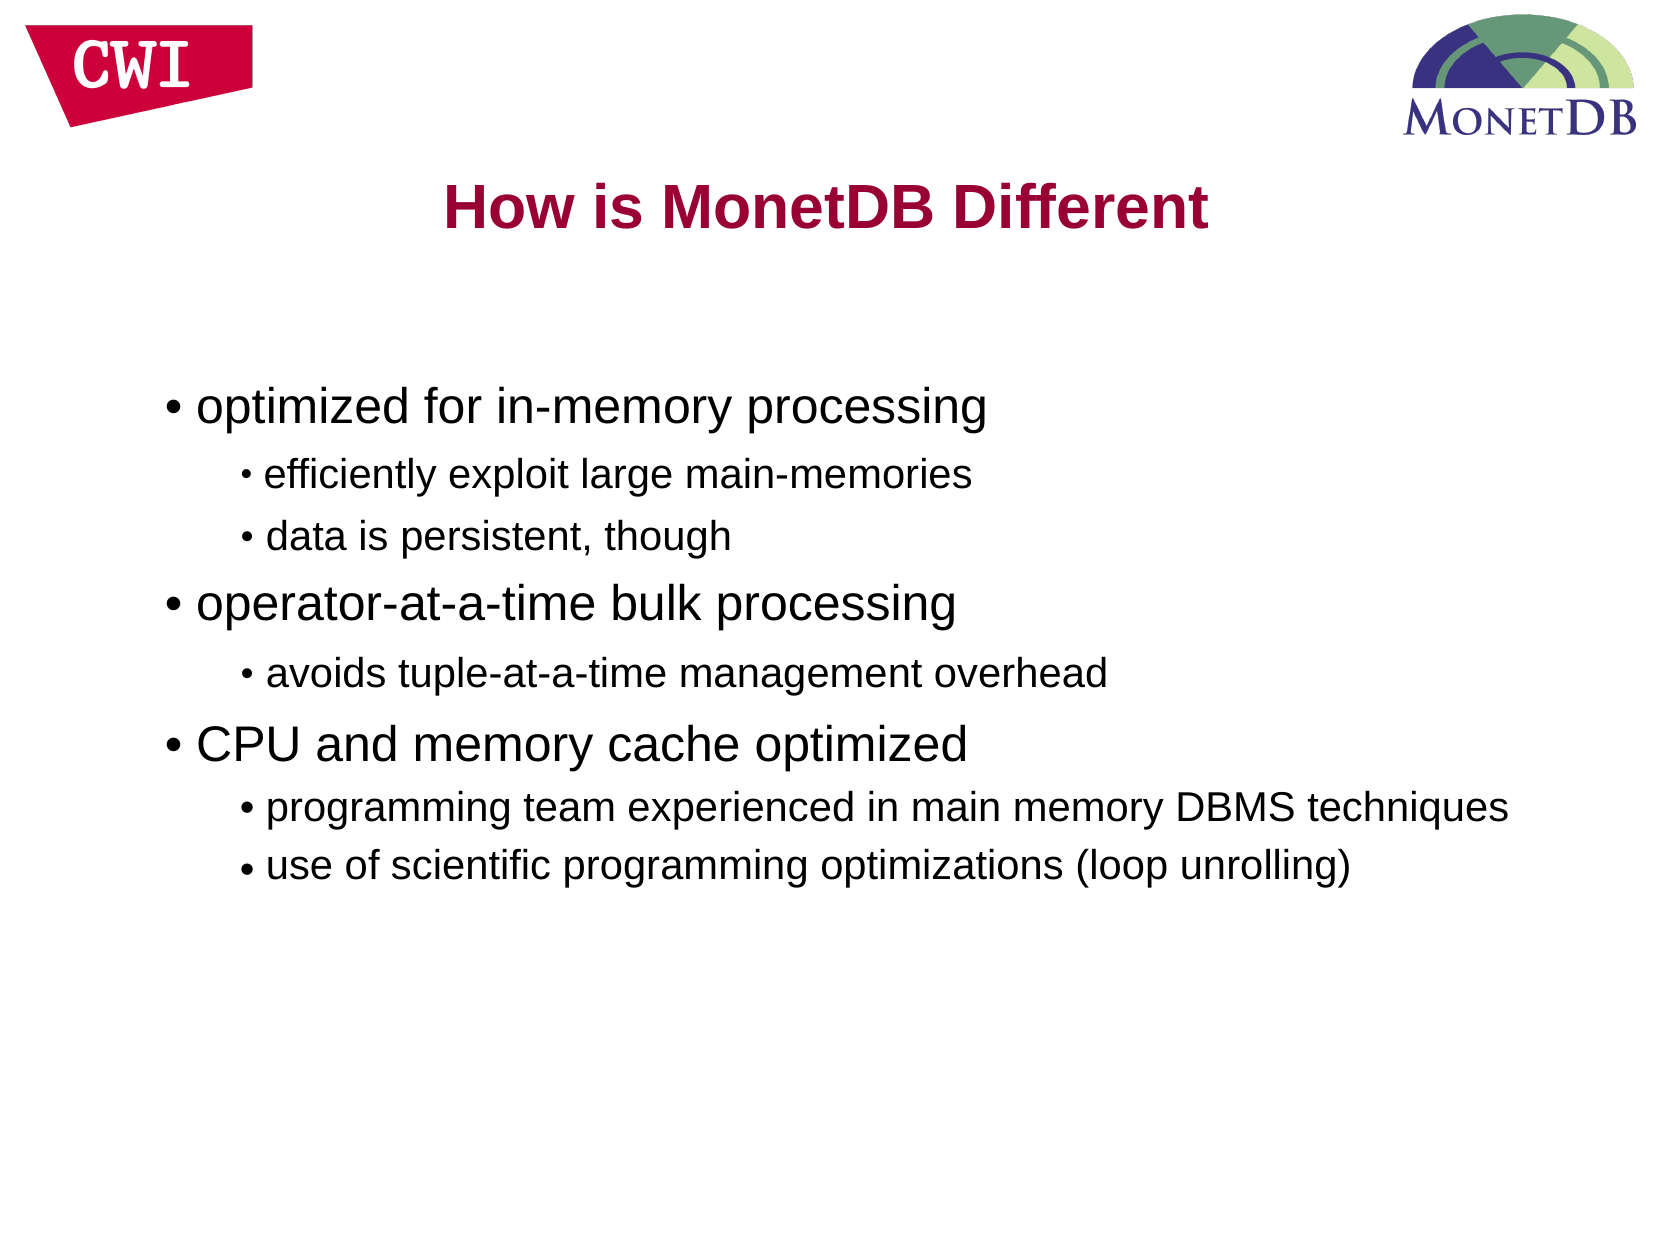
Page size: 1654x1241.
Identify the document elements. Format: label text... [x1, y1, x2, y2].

picture [1403, 14, 1636, 135]
picture [0, 0, 278, 150]
text_box optimized for in-memory processing efficiently exploit large main-memories data is persistent, though operator-at-a-time bulk processing avoids tuple-at-a-time management overhead CPU and memory cache optimized programming team experienced in main memory DBMS techniques use of scientific programming optimizations (loop unrolling)‏ [150, 374, 1654, 905]
text_box How is MonetDB Different [0, 168, 1654, 249]
